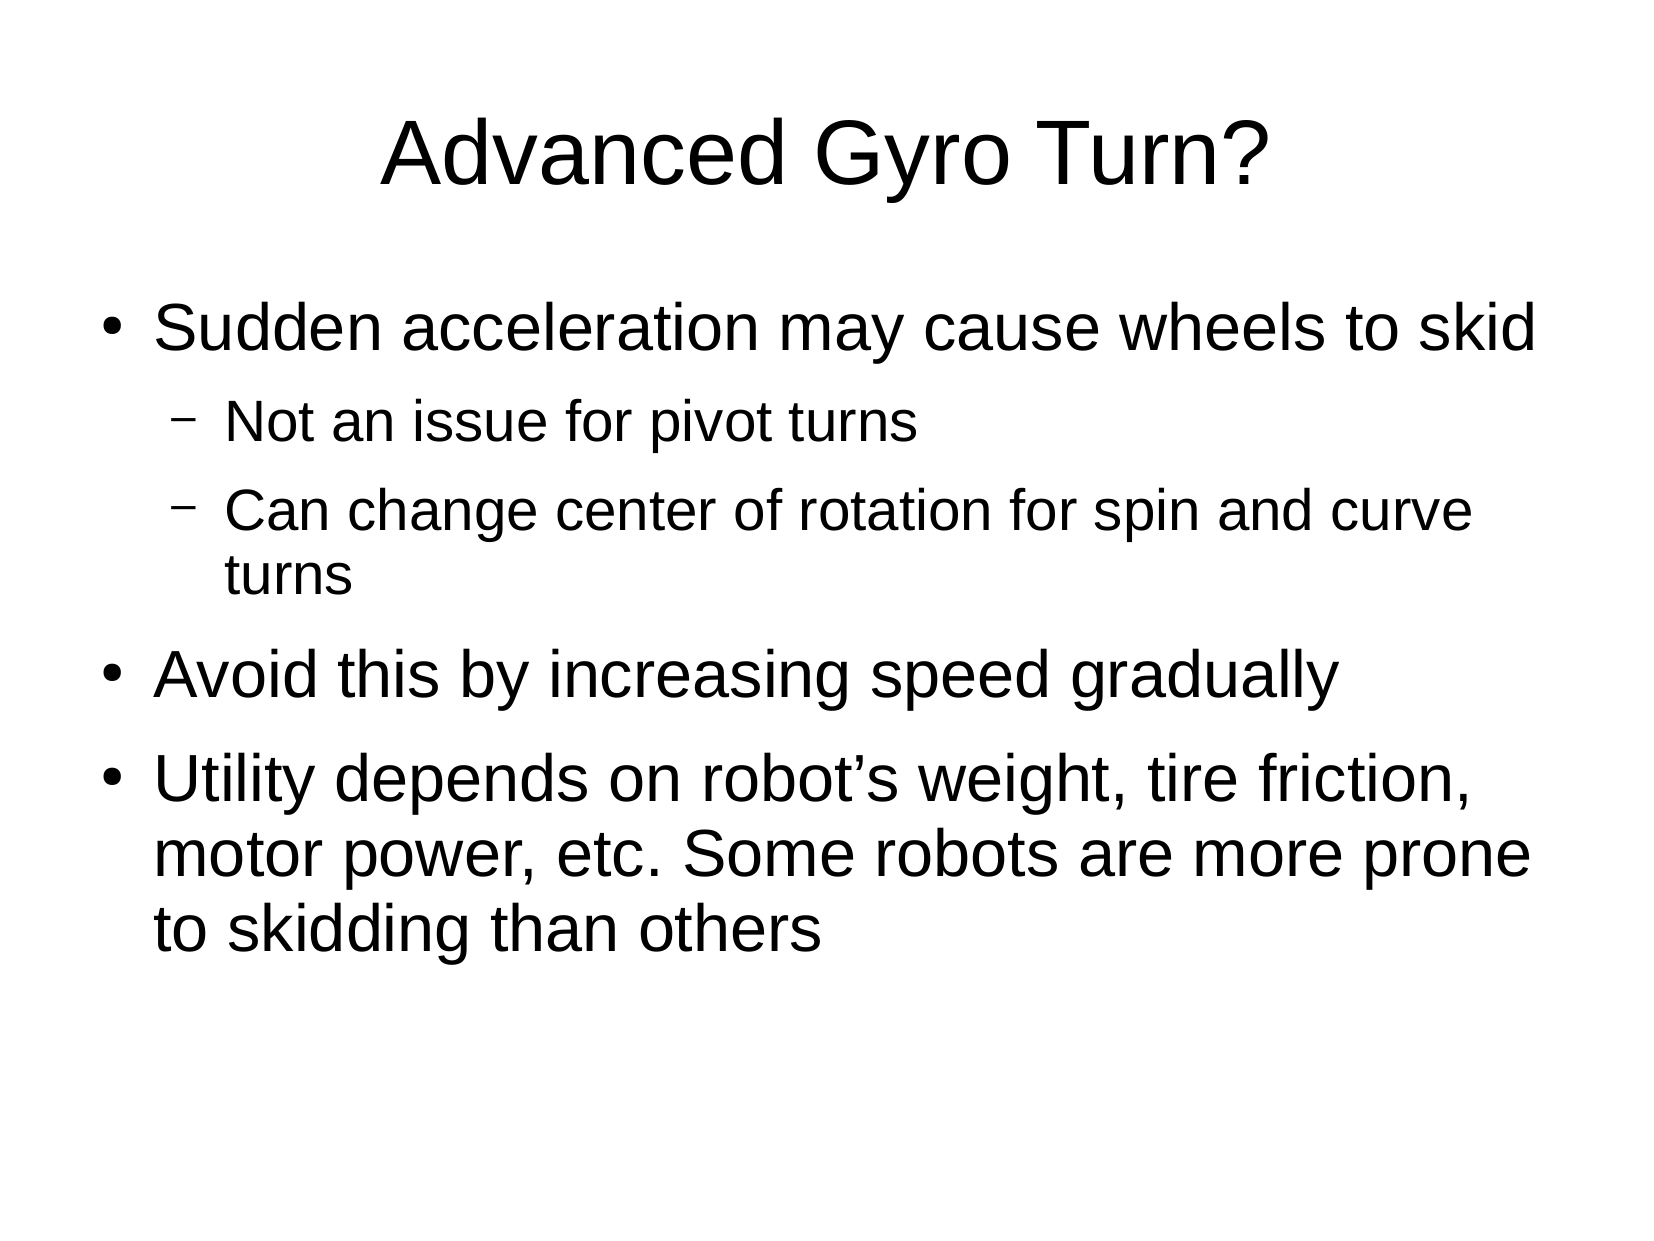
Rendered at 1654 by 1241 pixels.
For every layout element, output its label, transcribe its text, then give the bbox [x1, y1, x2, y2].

title Advanced Gyro Turn? [82, 49, 1571, 257]
list Sudden acceleration may cause wheels to skid Not an issue for pivot turns Can change center of rotation for spin and curve turns Avoid this by increasing speed gradually Utility depends on robot’s weight, tire friction, motor power, etc. Some robots are more prone to skidding than others [82, 290, 1571, 1010]
